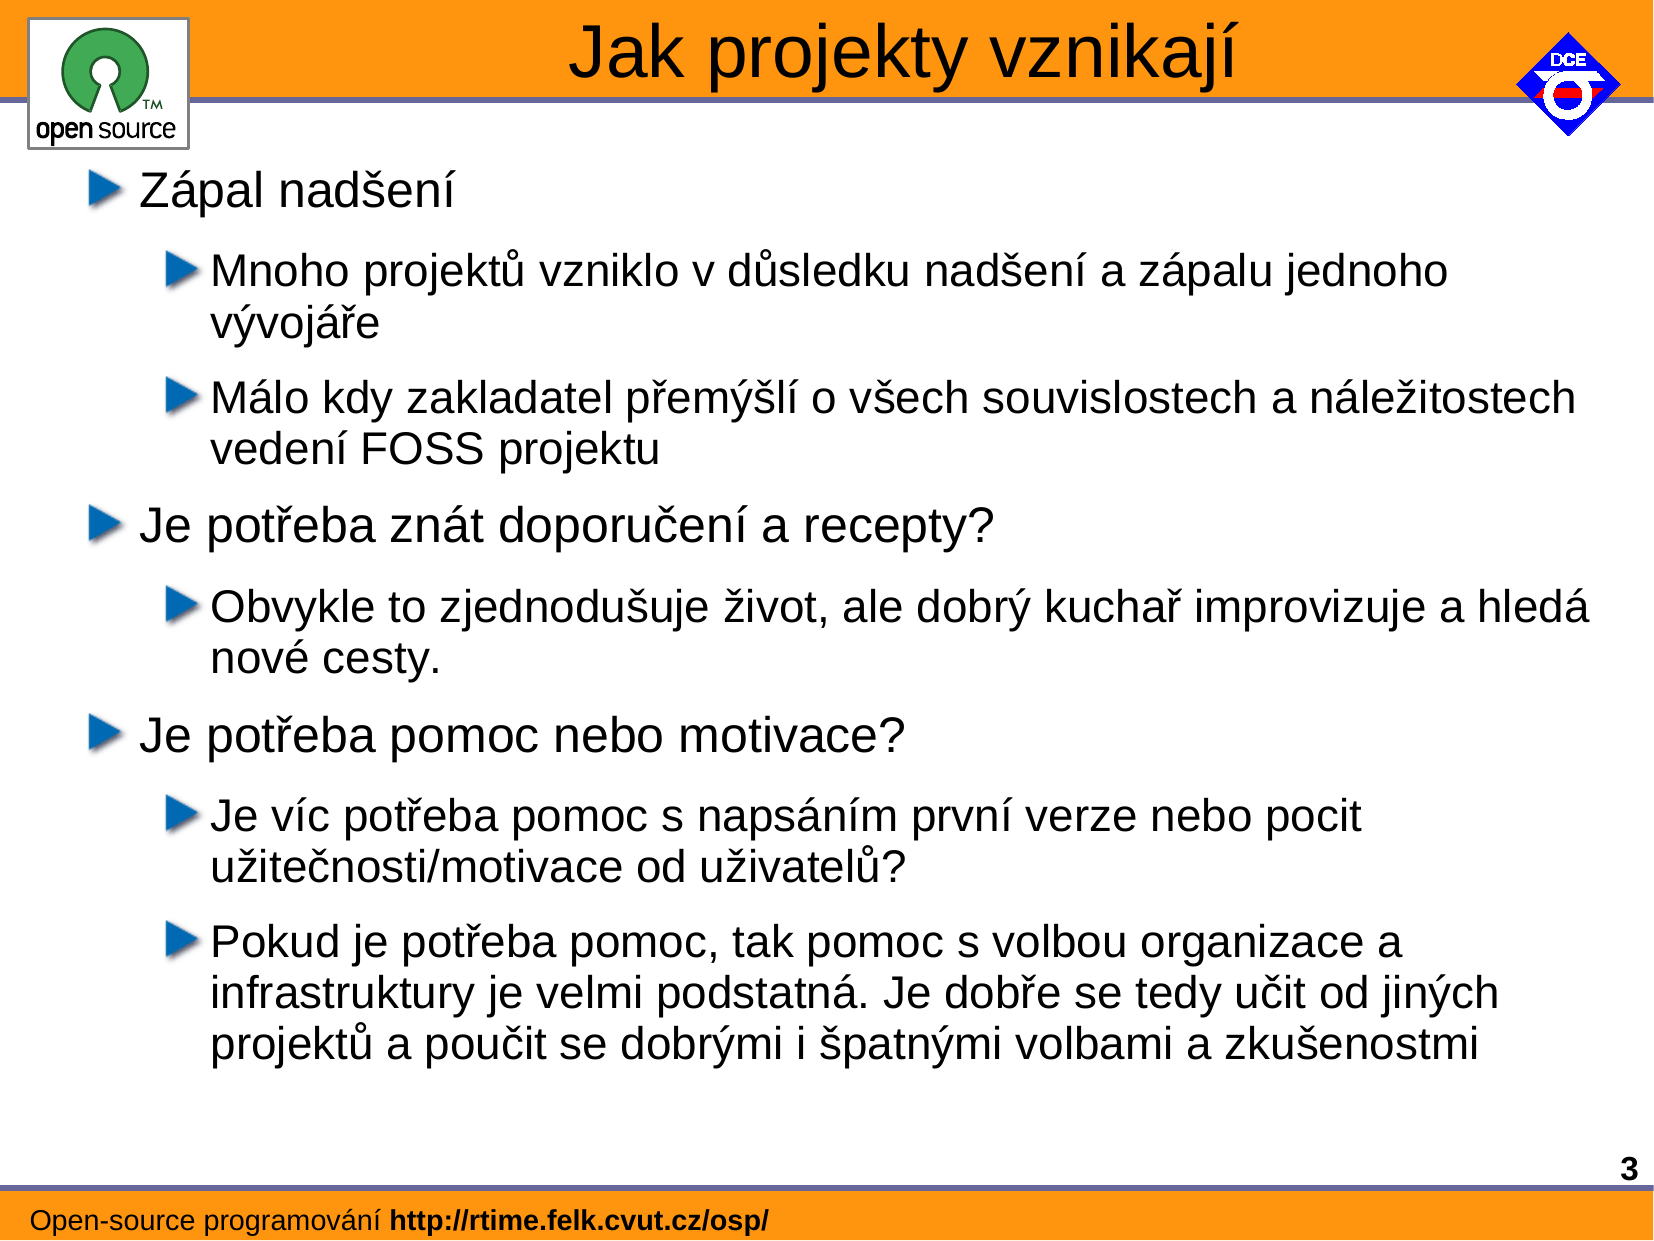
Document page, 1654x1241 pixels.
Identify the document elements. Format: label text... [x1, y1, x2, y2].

title Jak projekty vznikají [178, 4, 1631, 98]
list Zápal nadšení Mnoho projektů vzniklo v důsledku nadšení a zápalu jednoho vývojáře Málo kdy zakladatel přemýšlí o všech souvislostech a náležitostech vedení FOSS projektu Je potřeba znát doporučení a recepty? Obvykle to zjednodušuje život, ale dobrý kuchař improvizuje a hledá nové cesty. Je potřeba pomoc nebo motivace? Je víc potřeba pomoc s napsáním první verze nebo pocit užitečnosti/motivace od uživatelů? Pokud je potřeba pomoc, tak pomoc s volbou organizace a infrastruktury je velmi podstatná. Je dobře se tedy učit od jiných projektů a poučit se dobrými i špatnými volbami a zkušenostmi [68, 162, 1592, 1191]
